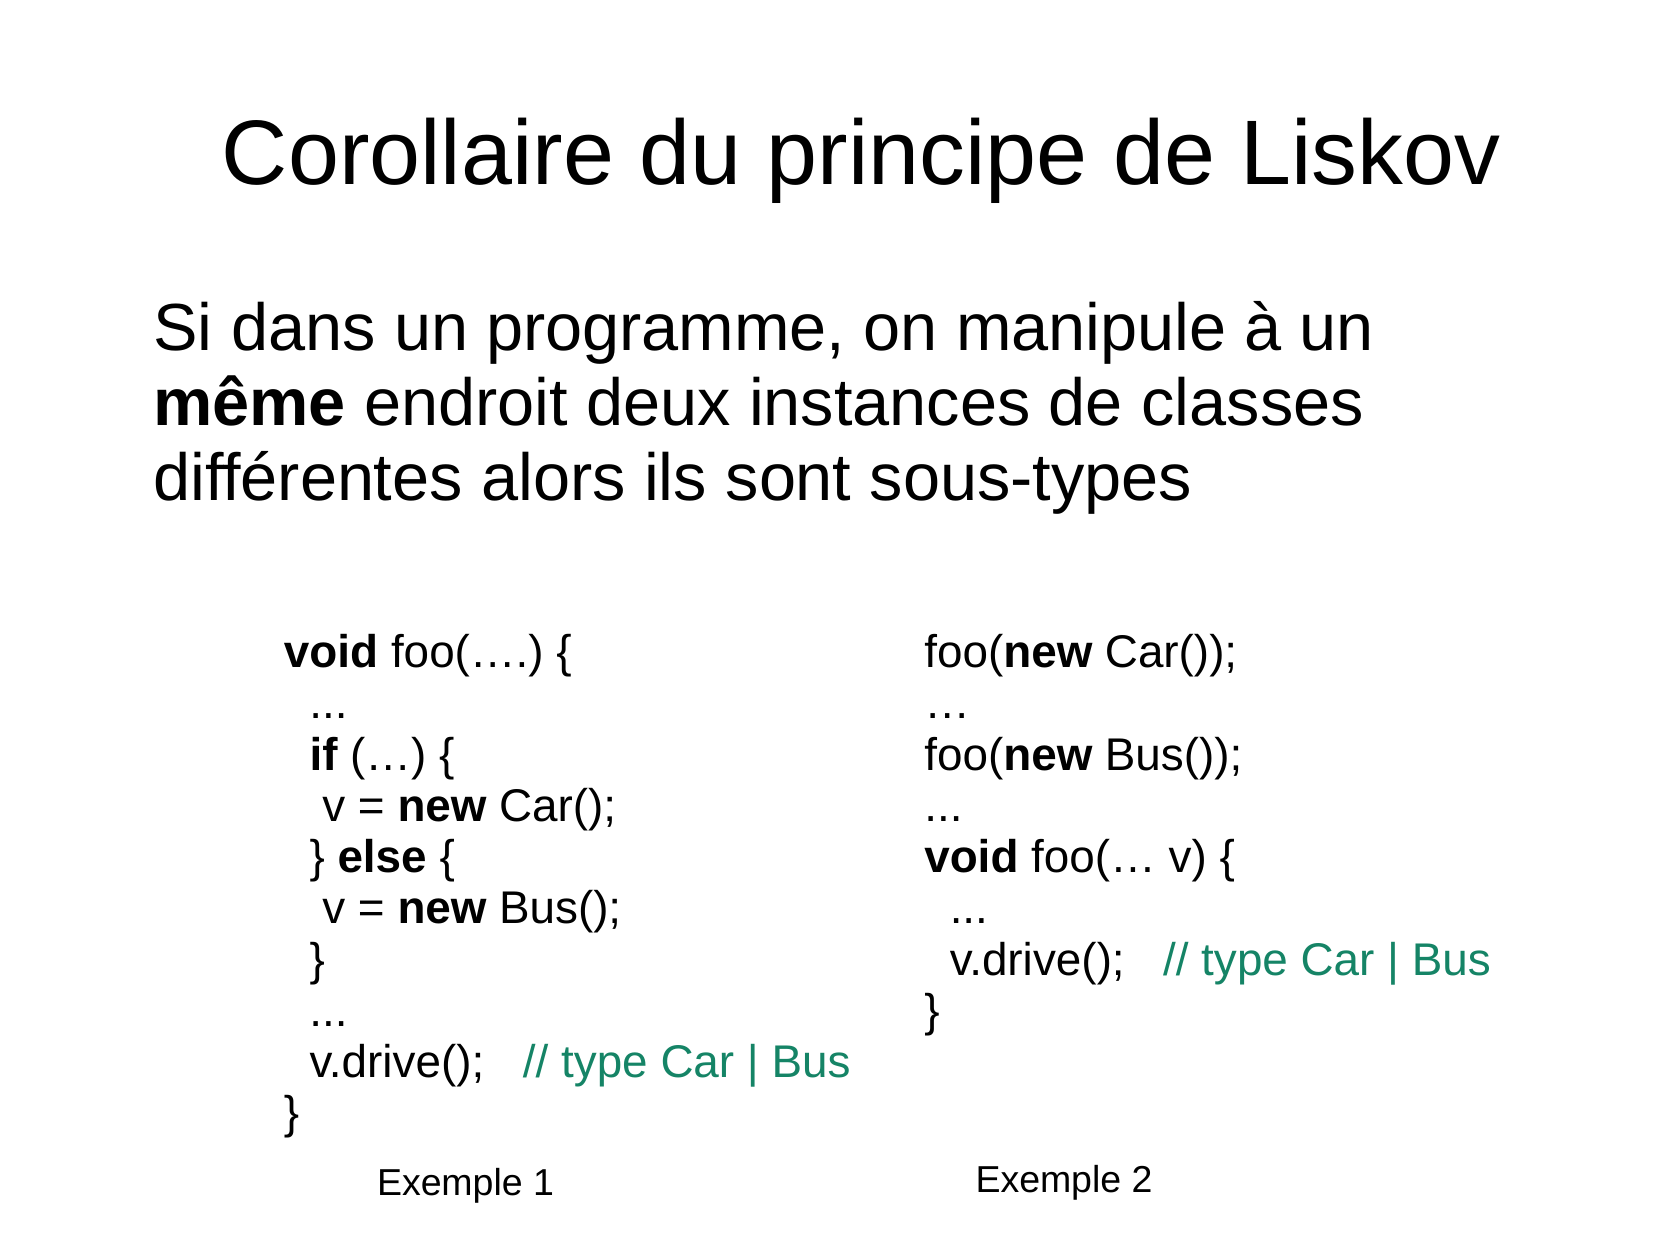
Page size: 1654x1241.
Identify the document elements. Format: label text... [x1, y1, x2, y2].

text_box foo(new Car()); … foo(new Bus()); ... void foo(… v) { ... v.drive(); // type Car | Bus } [909, 618, 1506, 1044]
text_box Exemple 2 [960, 1151, 1168, 1209]
text_box Exemple 1 [362, 1154, 569, 1212]
text_box void foo(….) { ... if (…) { v = new Car(); } else { v = new Bus(); } ... v.drive(); // type Car | Bus } [269, 618, 866, 1146]
list Si dans un programme, on manipule à un même endroit deux instances de classes différentes alors ils sont sous-types [82, 290, 1571, 526]
title Corollaire du principe de Liskov [82, 49, 1571, 257]
